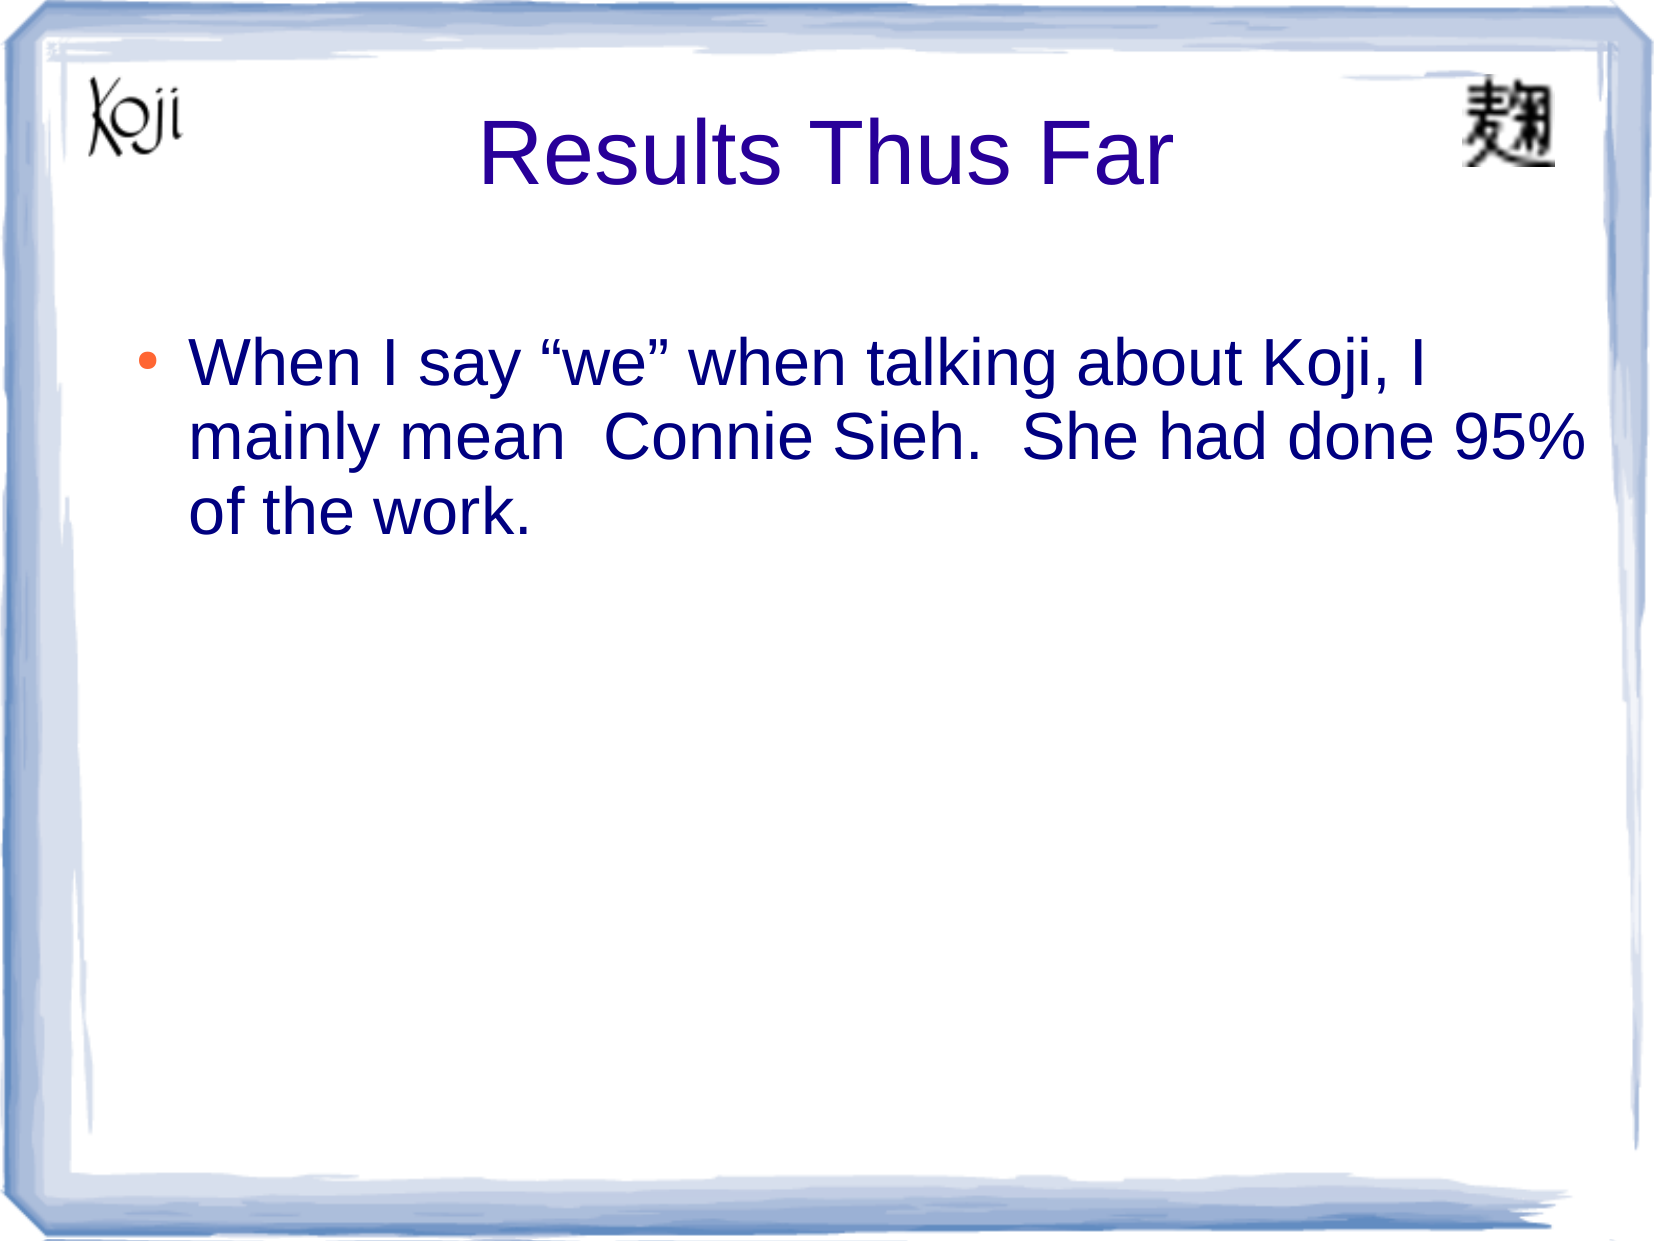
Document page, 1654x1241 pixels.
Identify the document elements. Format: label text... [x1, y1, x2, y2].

list When I say “we” when talking about Koji, I mainly mean Connie Sieh. She had done 95% of the work. [118, 324, 1613, 990]
title Results Thus Far [82, 49, 1571, 257]
picture [0, 0, 1654, 1241]
